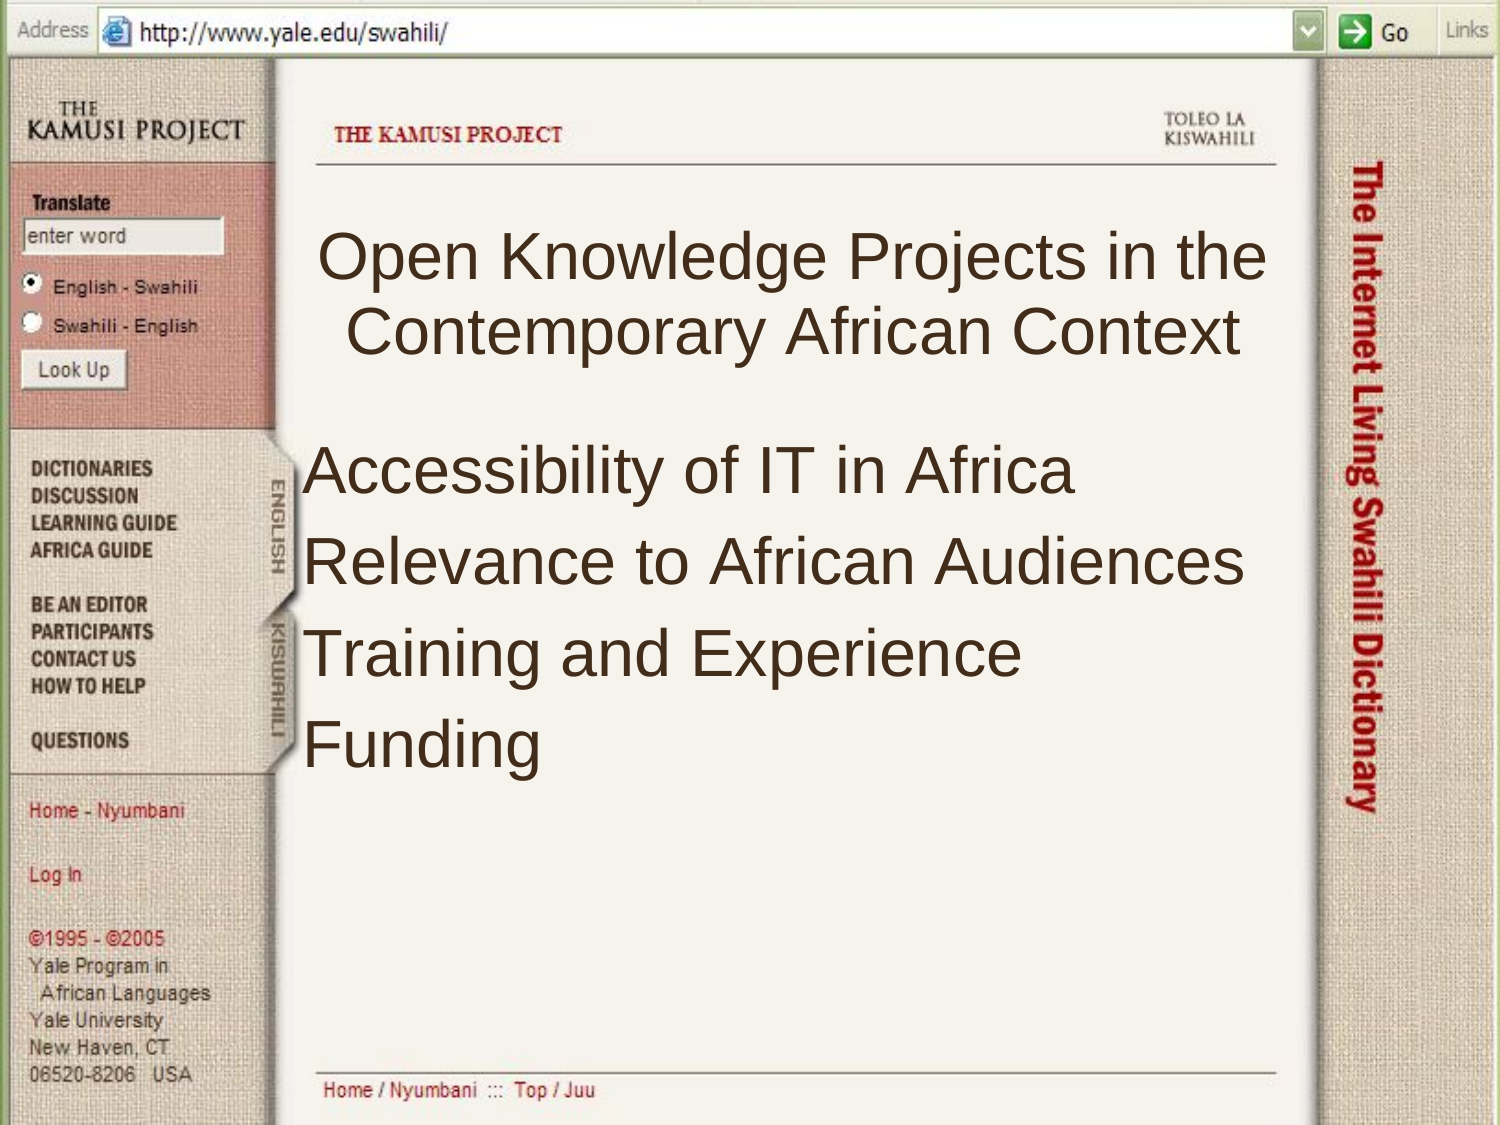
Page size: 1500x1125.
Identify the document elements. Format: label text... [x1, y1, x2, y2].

picture [0, 0, 1500, 1125]
title Open Knowledge Projects in the Contemporary African Context [287, 199, 1300, 388]
list Accessibility of IT in Africa Relevance to African Audiences Training and Experience Funding [287, 425, 1300, 1006]
